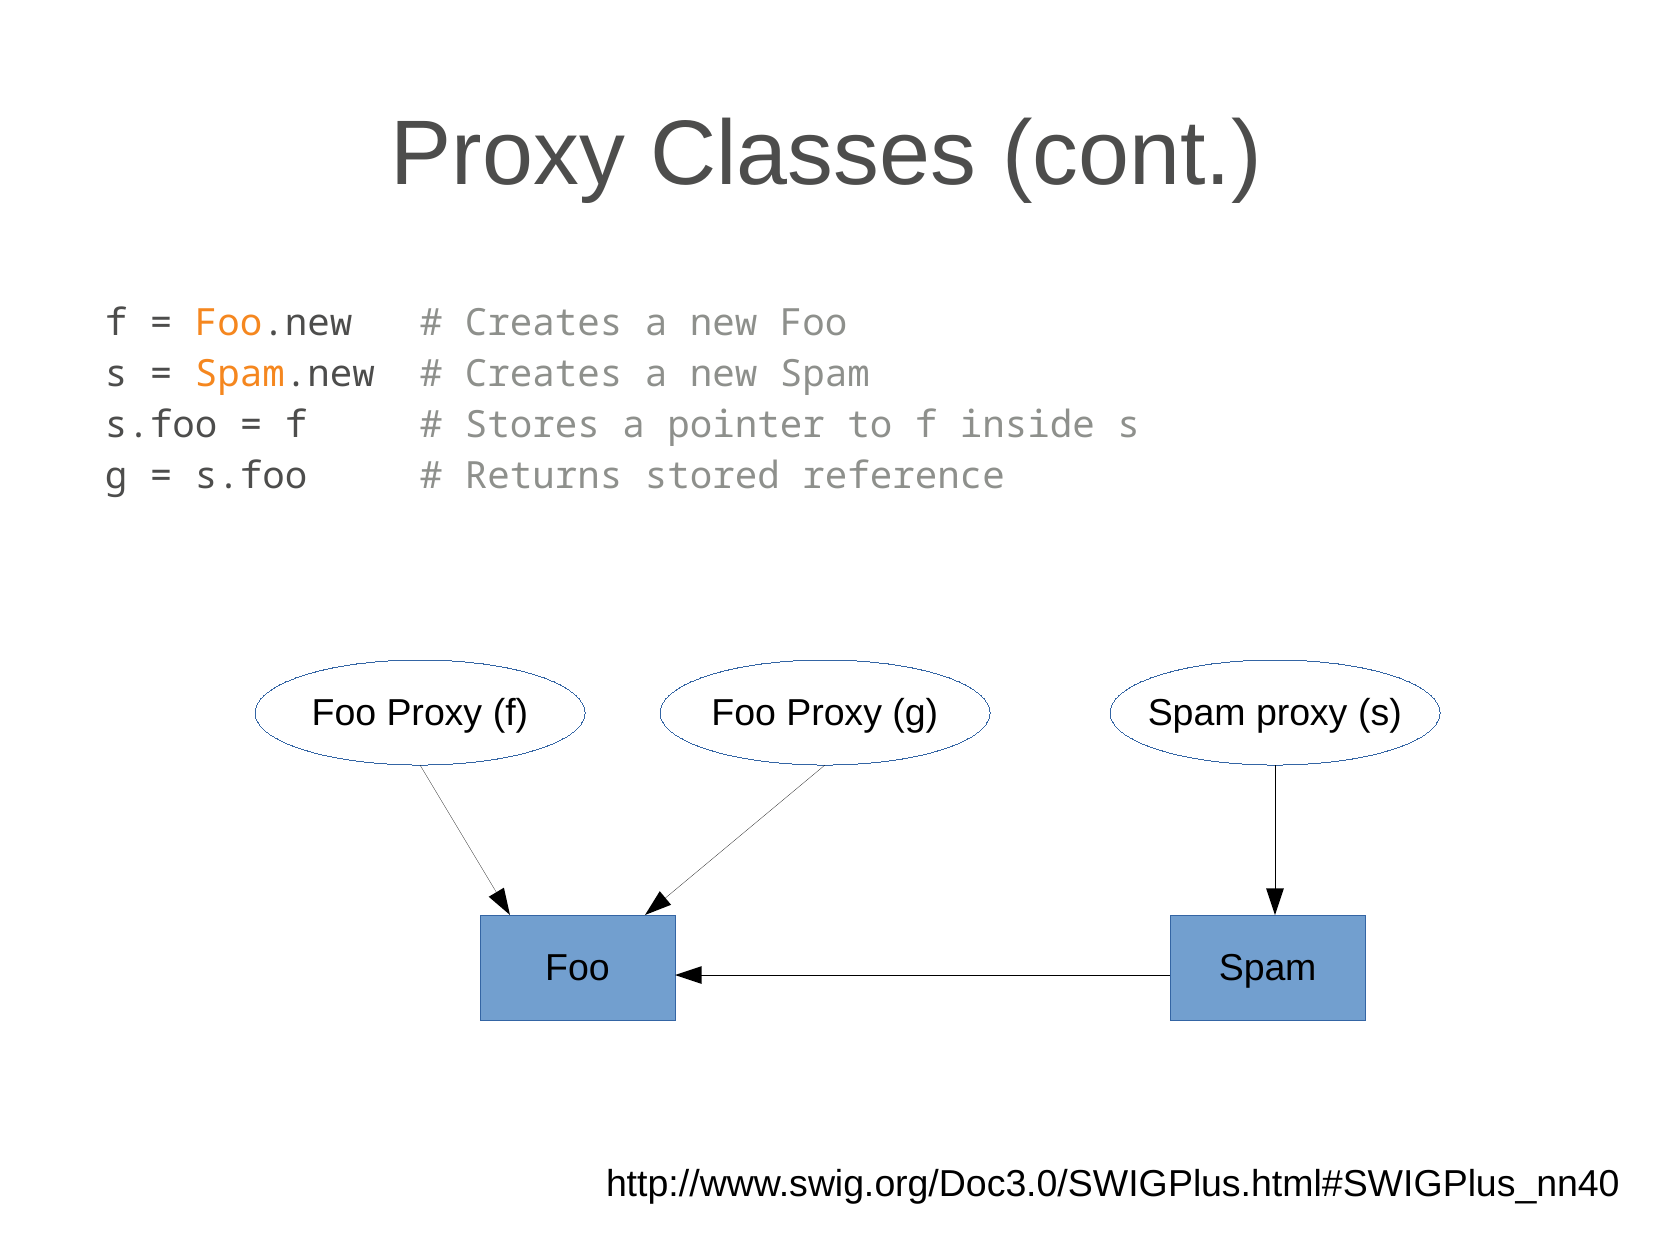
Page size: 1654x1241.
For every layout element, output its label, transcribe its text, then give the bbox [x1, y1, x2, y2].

title Proxy Classes (cont.) [82, 49, 1571, 257]
text_box f = Foo.new # Creates a new Foo s = Spam.new # Creates a new Spam s.foo = f # Stores a pointer to f inside s g = s.foo # Returns stored reference [90, 288, 1538, 526]
text_box Foo Proxy (f) [255, 660, 586, 766]
text_box Spam [1170, 915, 1366, 1021]
text_box http://www.swig.org/Doc3.0/SWIGPlus.html#SWIGPlus_nn40 [591, 1155, 1636, 1212]
text_box Spam proxy (s) [1110, 660, 1441, 766]
text_box Foo Proxy (g) [660, 660, 991, 766]
text_box Foo [480, 915, 676, 1021]
